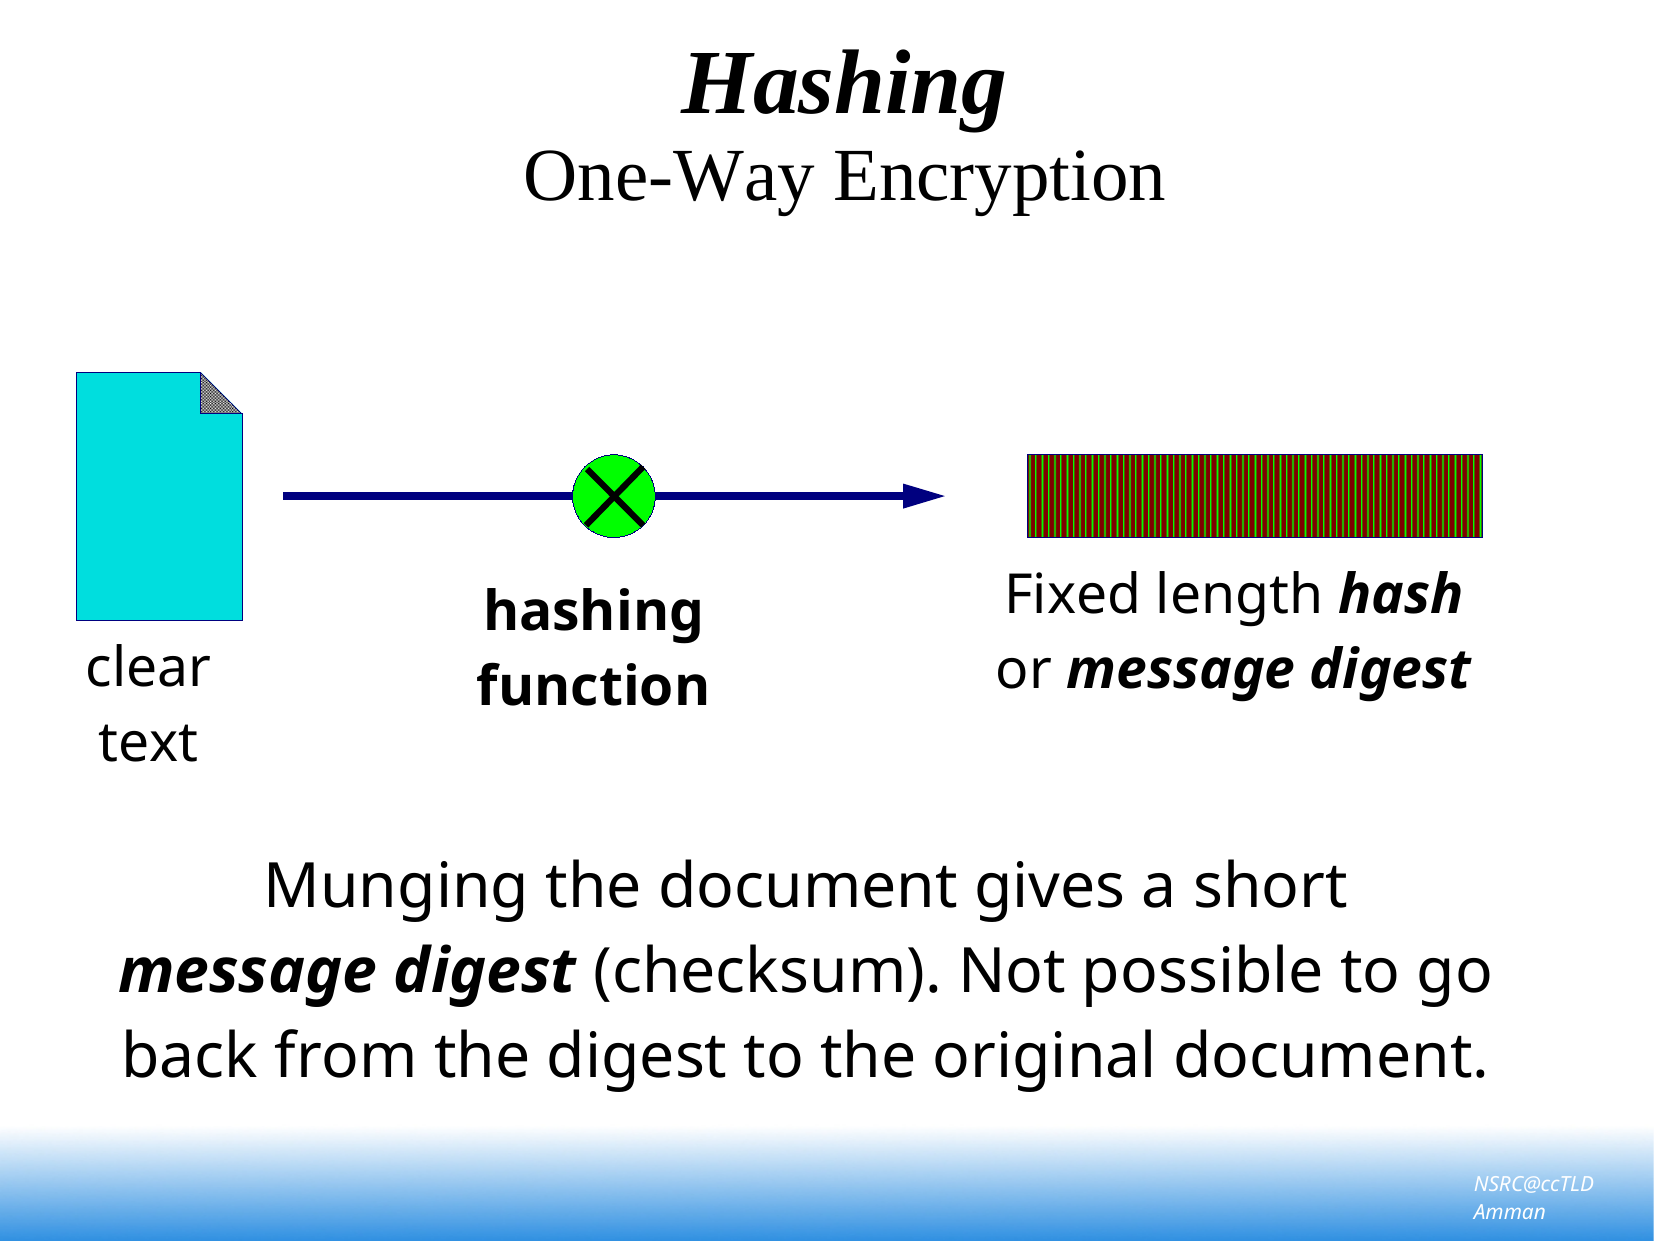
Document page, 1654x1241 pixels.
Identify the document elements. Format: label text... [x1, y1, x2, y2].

text_box hashing function [476, 571, 711, 723]
text_box [572, 454, 641, 538]
title Hashing One-Way Encryption [271, 31, 1419, 263]
text_box Fixed length hash or message digest [995, 554, 1472, 705]
text_box Munging the document gives a short message digest (checksum). Not possible to go back from the digest to the original document. [118, 840, 1495, 1096]
text_box [620, 470, 656, 523]
text_box [76, 372, 243, 621]
picture [0, 1124, 1654, 1241]
text_box clear text [85, 627, 212, 778]
text_box [1027, 454, 1483, 538]
